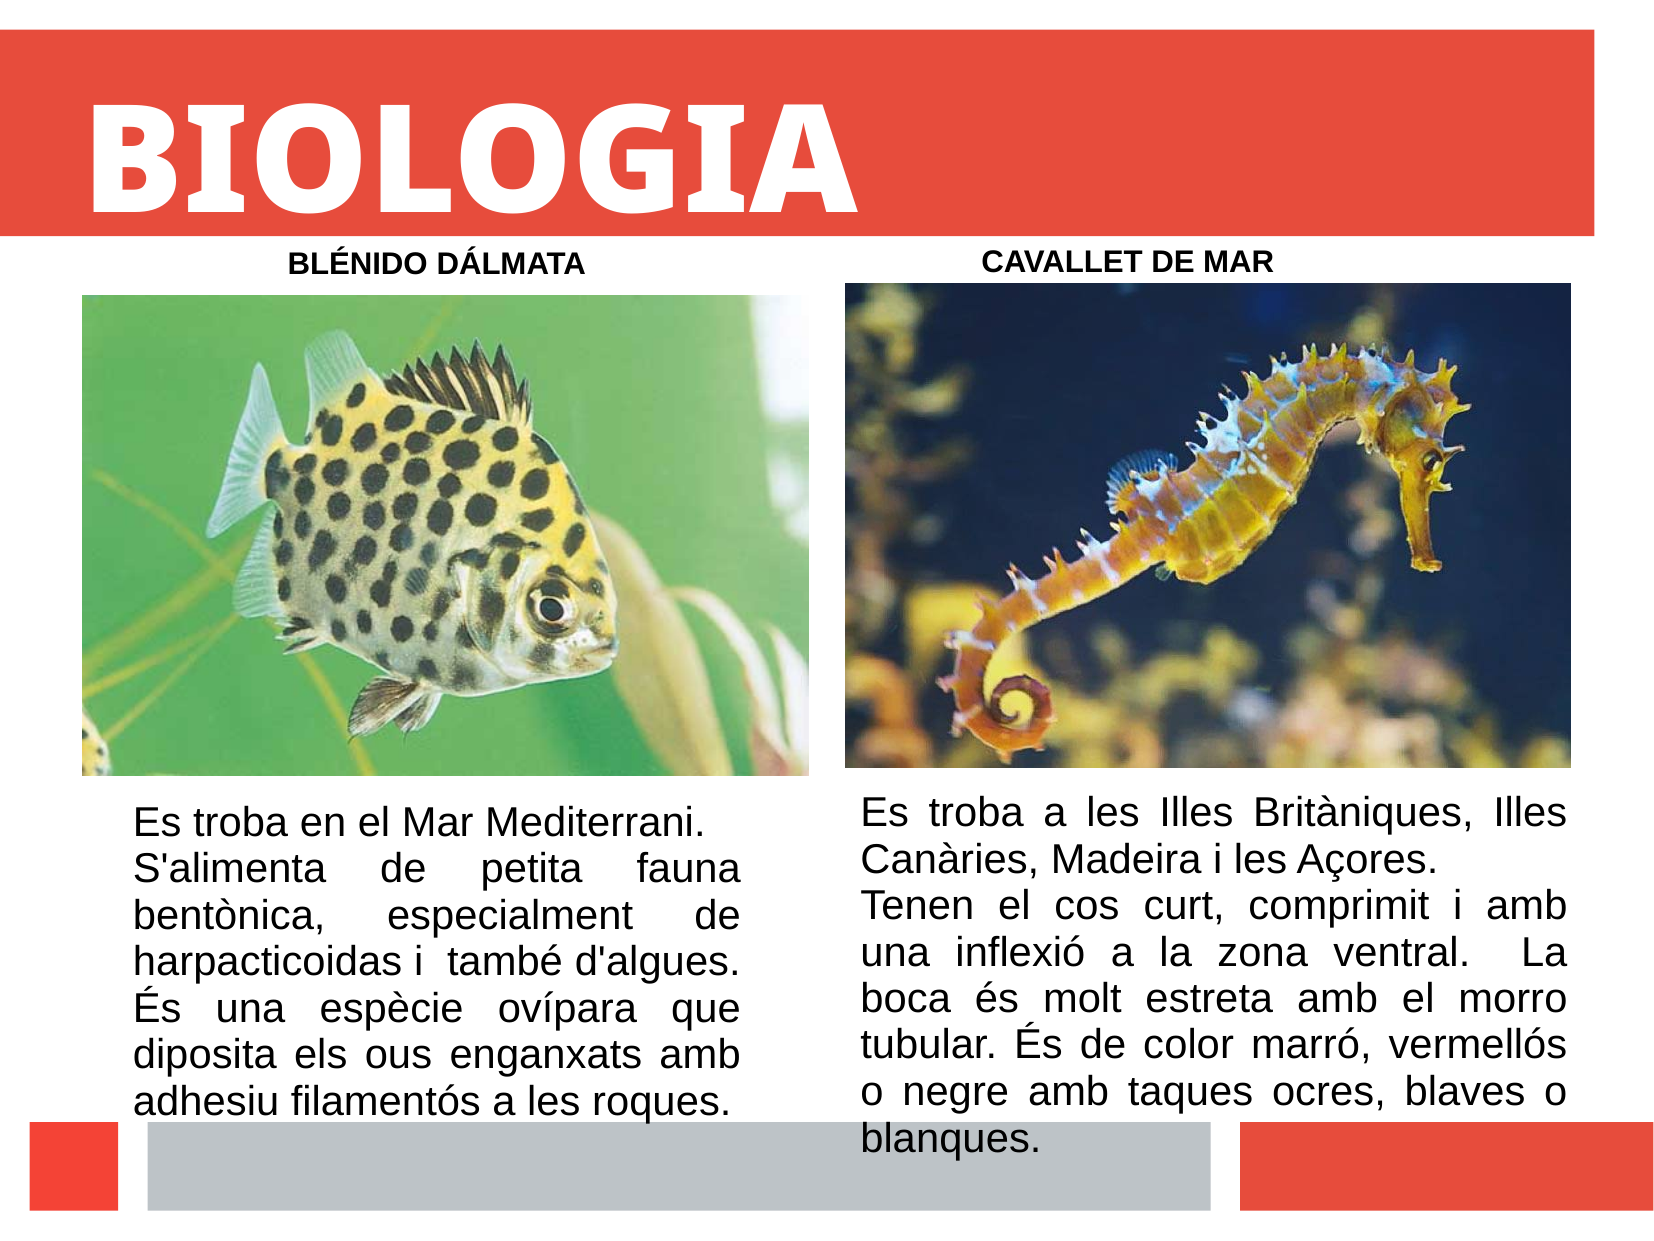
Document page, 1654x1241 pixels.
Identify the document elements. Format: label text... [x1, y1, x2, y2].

text_box CAVALLET DE MAR [885, 237, 1371, 296]
text_box Es troba en el Mar Mediterrani. S'alimenta de petita fauna bentònica, especialment de harpacticoidas i també d'algues. És una espècie ovípara que diposita els ous enganxats amb adhesiu filamentós a les roques. [118, 791, 756, 1241]
picture [82, 295, 809, 776]
picture [845, 283, 1571, 768]
title BIOLOGIA [82, 49, 1571, 257]
text_box Es troba a les Illes Britàniques, Illes Canàries, Madeira i les Açores. Tenen el cos curt, comprimit i amb una inflexió a la zona ventral. La boca és molt estreta amb el morro tubular. És de color marró, vermellós o negre amb taques ocres, blaves o blanques. [845, 781, 1583, 1241]
text_box BLÉNIDO DÁLMATA [153, 238, 721, 296]
